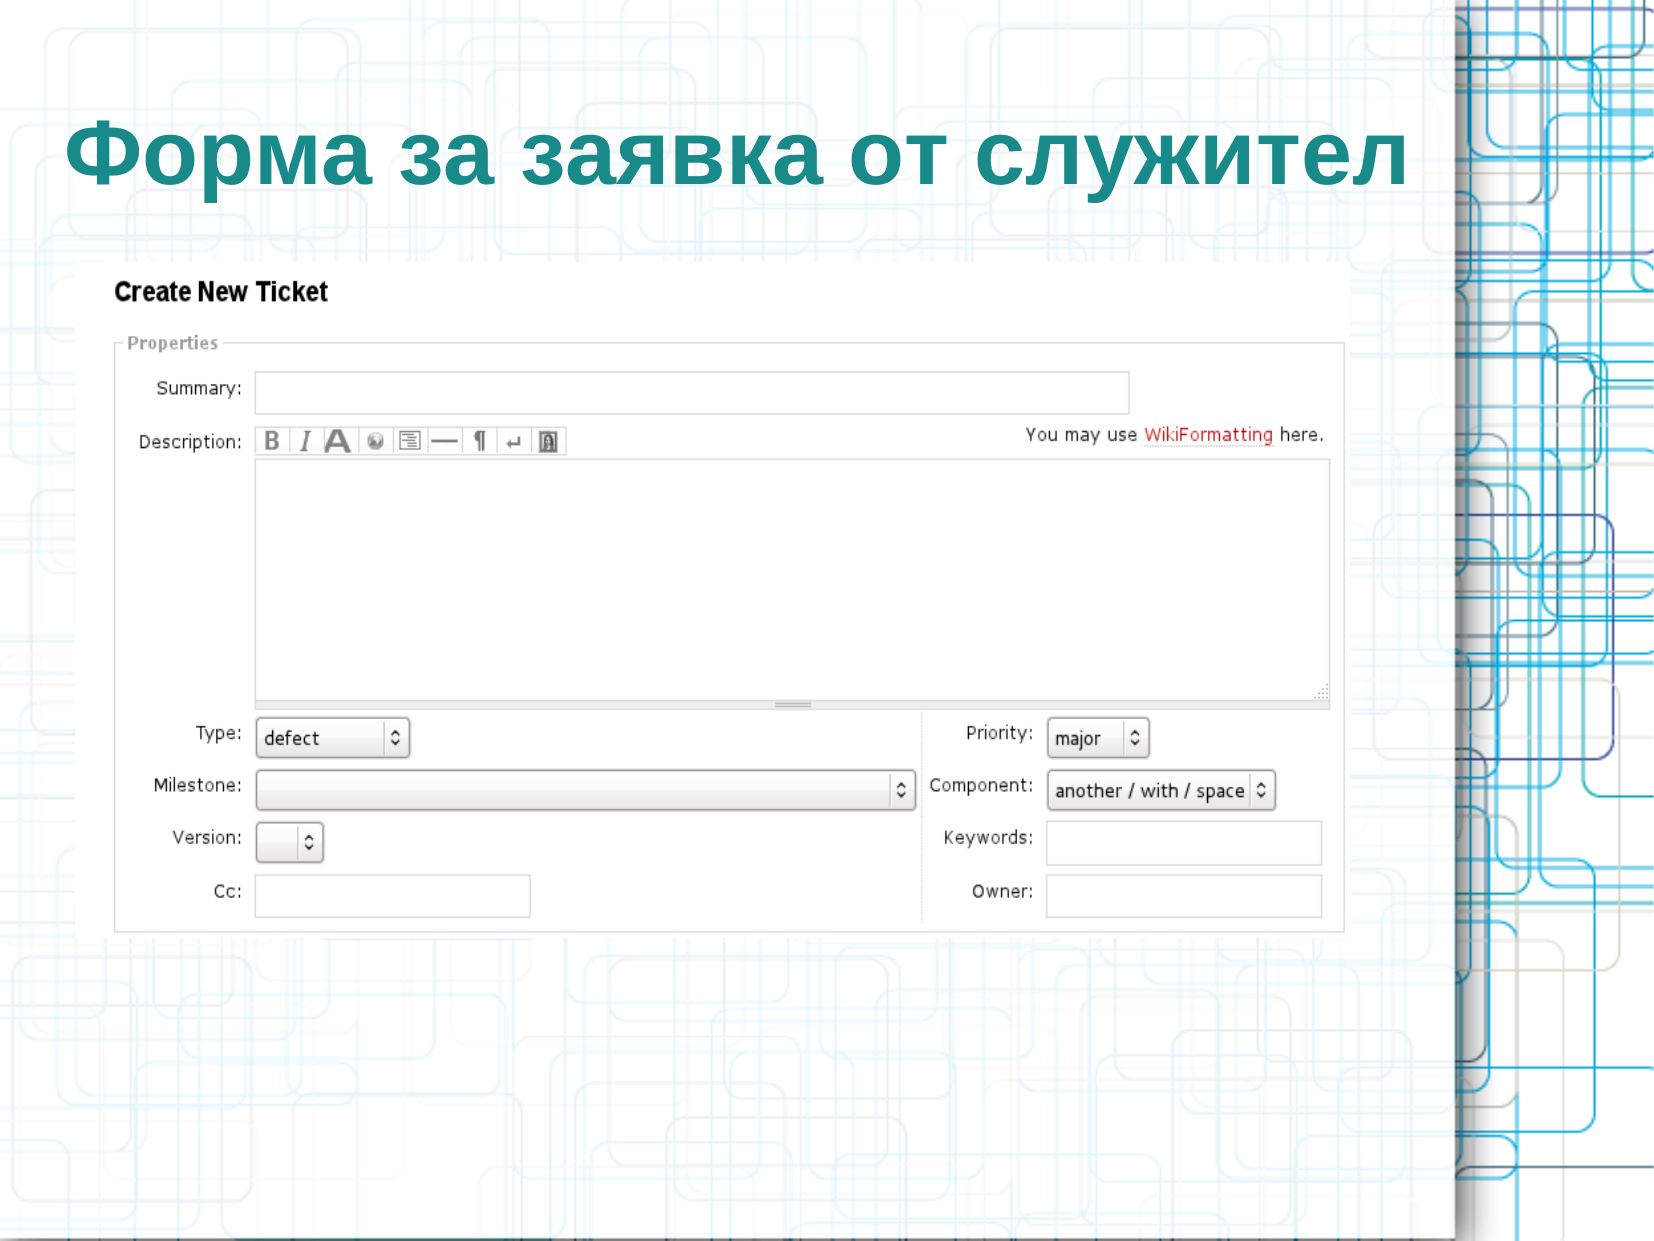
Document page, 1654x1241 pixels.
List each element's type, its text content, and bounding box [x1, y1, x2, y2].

picture [0, 0, 1654, 1241]
title Форма за заявка от служител [59, 49, 1418, 257]
